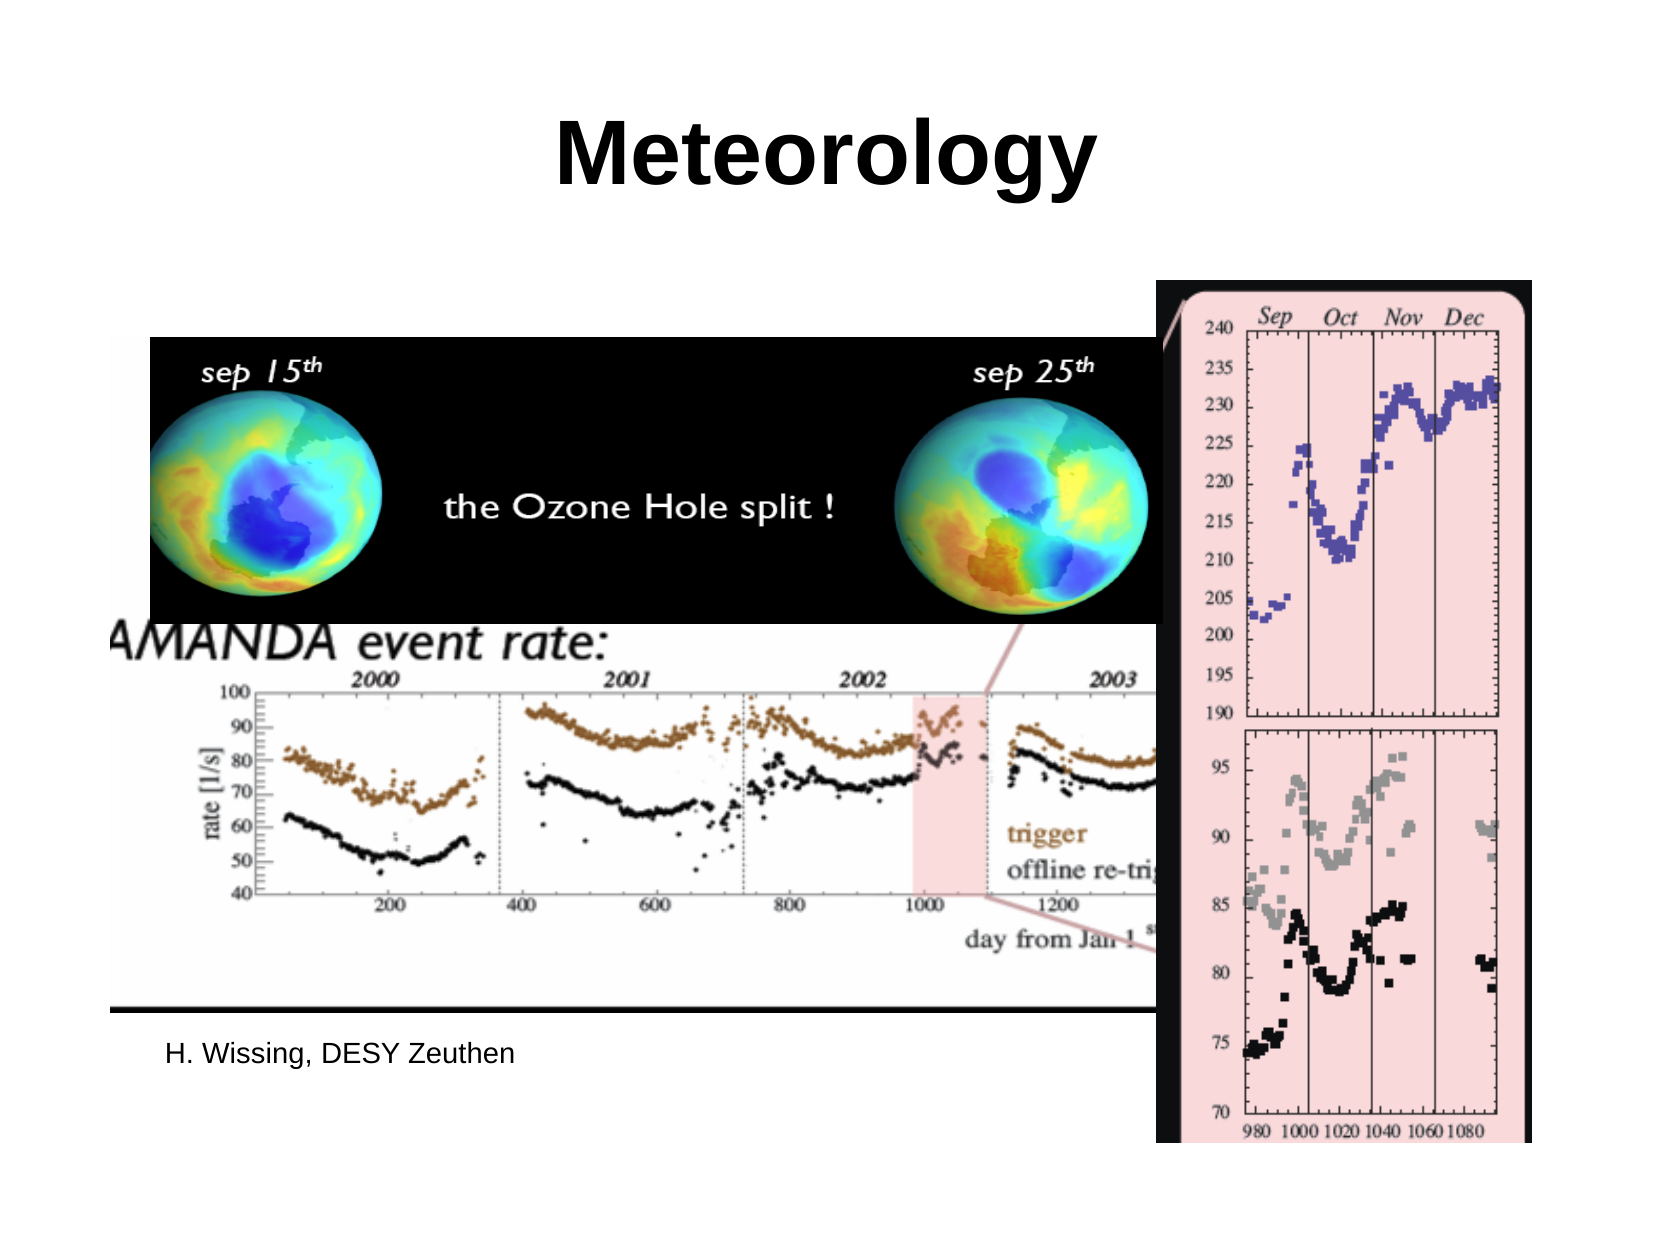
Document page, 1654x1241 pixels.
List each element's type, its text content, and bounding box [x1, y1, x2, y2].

picture [110, 280, 1532, 1143]
title Meteorology [82, 56, 1571, 250]
text_box H. Wissing, DESY Zeuthen [150, 1029, 530, 1088]
